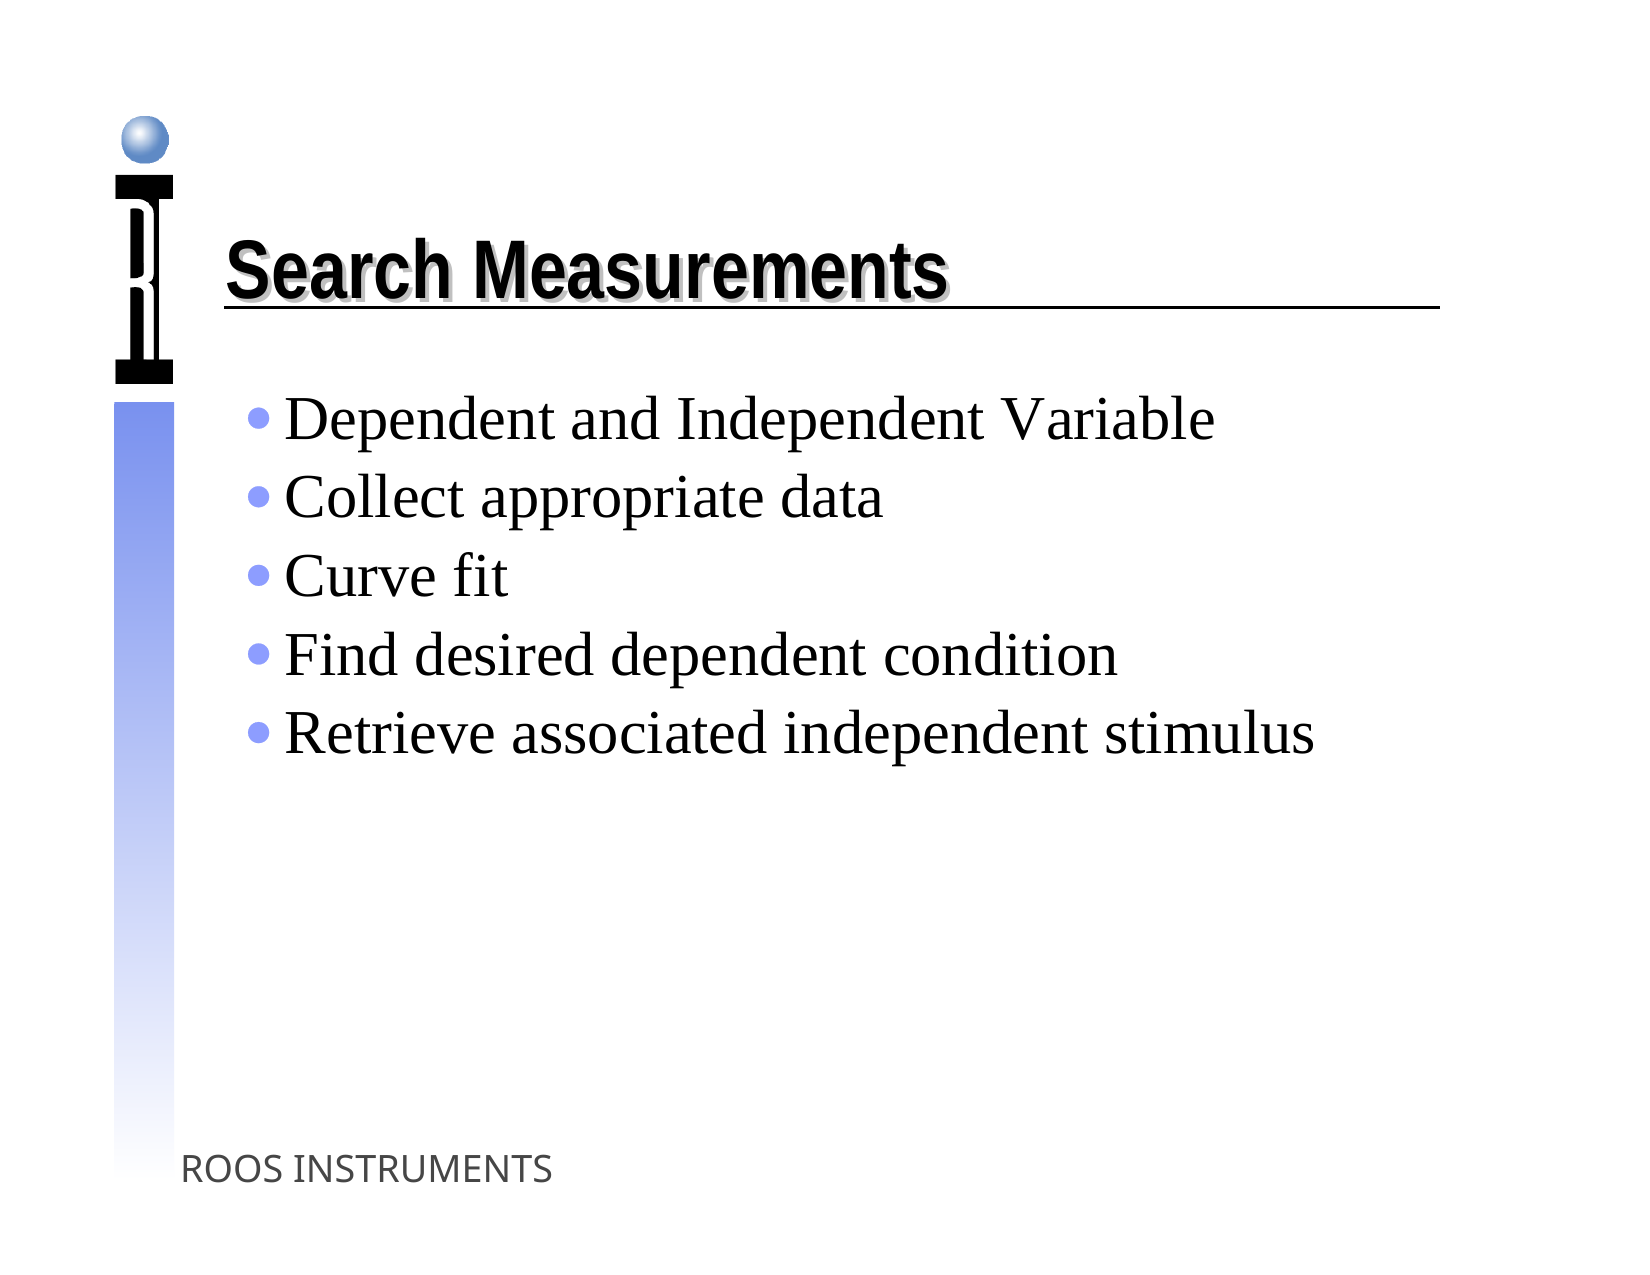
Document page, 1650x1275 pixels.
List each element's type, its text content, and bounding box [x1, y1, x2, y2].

text_box Search Measurements [225, 133, 1447, 318]
text_box Dependent and Independent Variable Collect appropriate data Curve fit Find desired dependent condition Retrieve associated independent stimulus [232, 383, 1456, 771]
